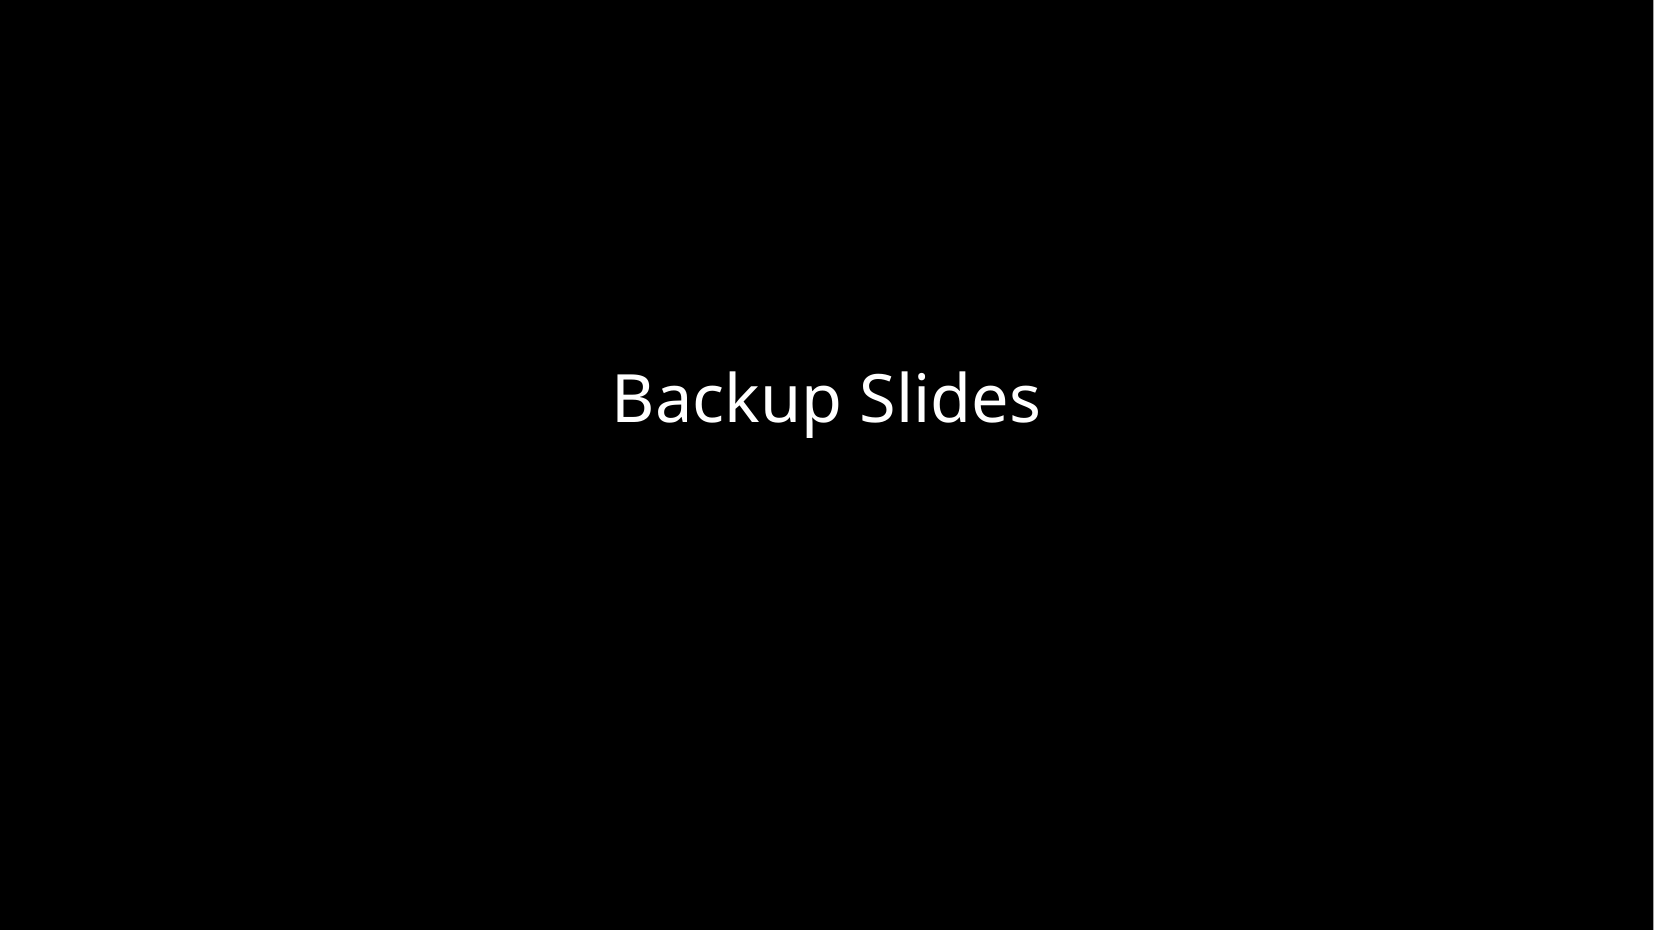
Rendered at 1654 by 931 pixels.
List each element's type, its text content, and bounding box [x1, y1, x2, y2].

subtitle Backup Slides [82, 37, 1571, 757]
